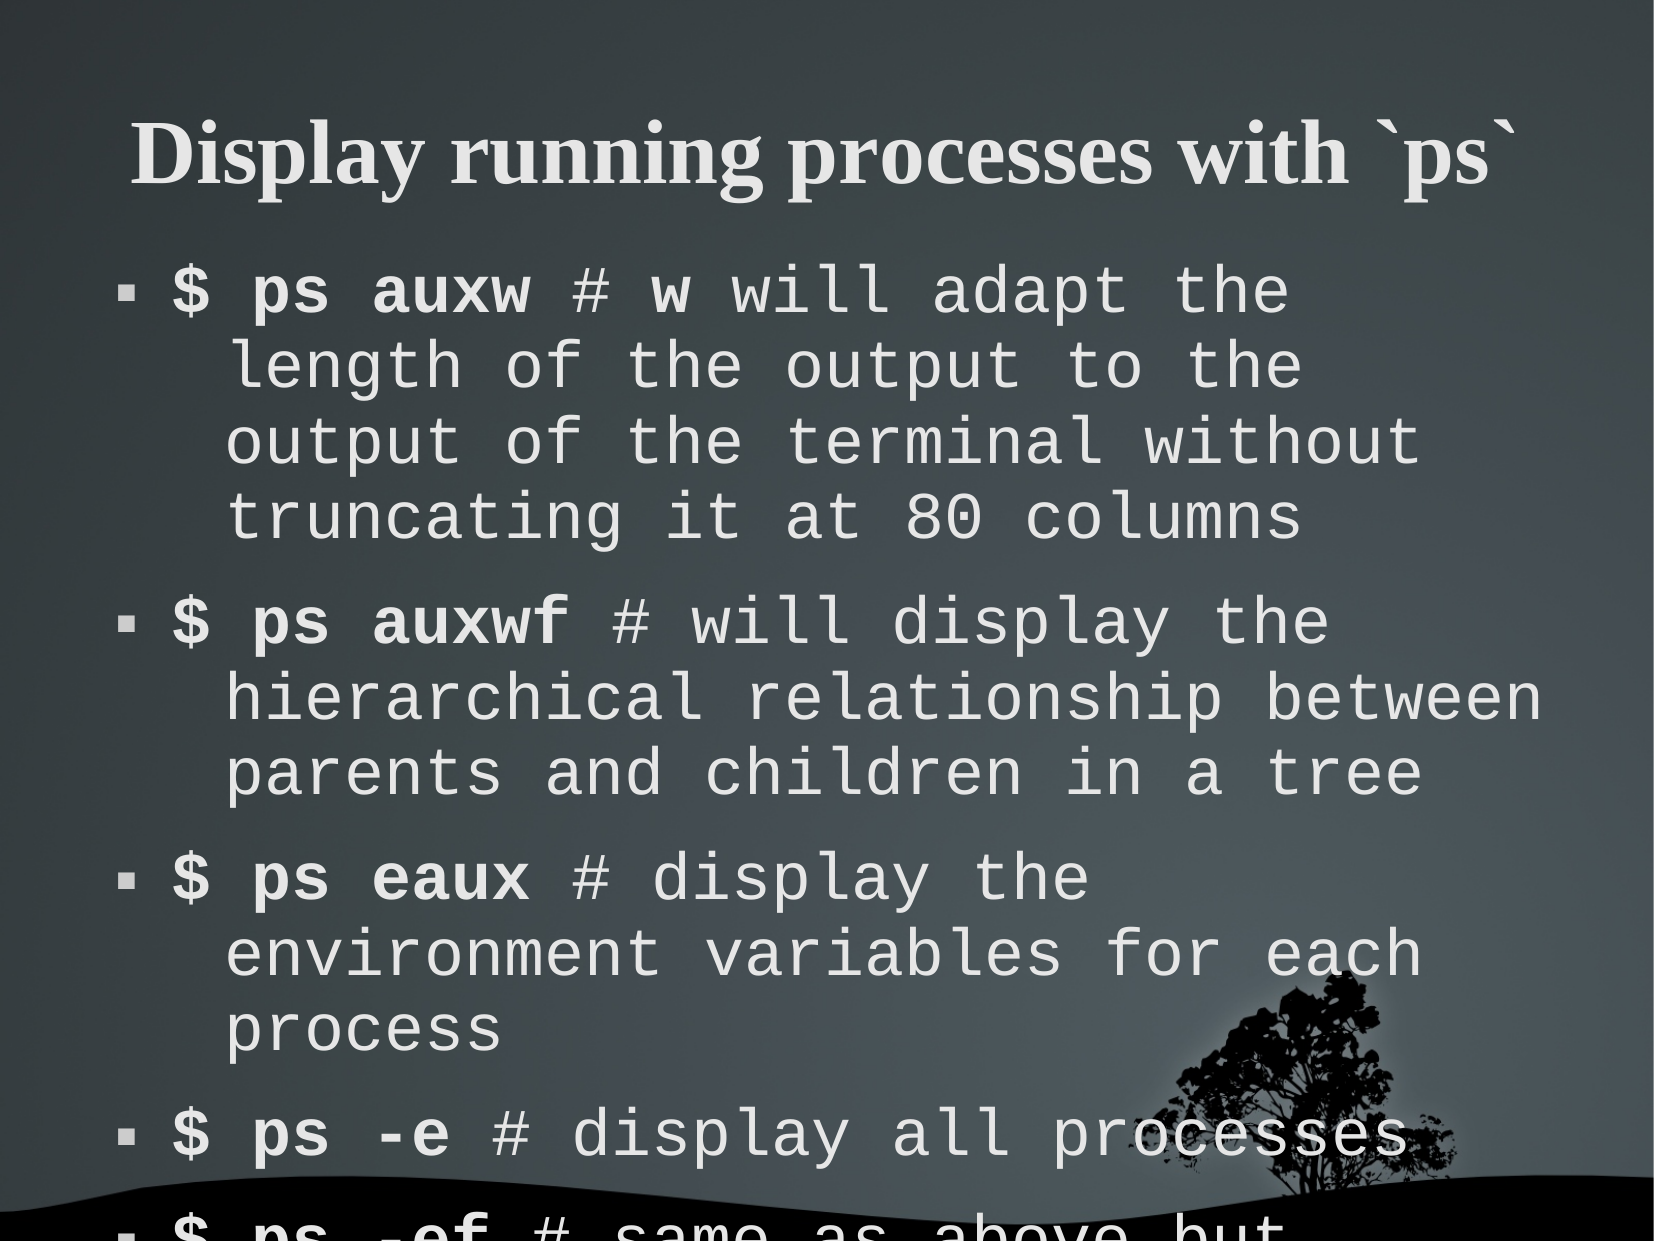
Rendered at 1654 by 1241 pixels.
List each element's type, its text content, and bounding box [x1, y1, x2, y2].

picture [983, 1230, 1000, 1241]
picture [742, 1229, 760, 1240]
picture [183, 1223, 189, 1233]
picture [265, 1231, 278, 1241]
picture [193, 1215, 466, 1241]
title Display running processes with `ps` [82, 49, 1571, 257]
list $ ps auxw # w will adapt the length of the output to the output of the terminal without truncating it at 80 columns $ ps auxwf # will display the hierarchical relationship between parents and children in a tree $ ps eaux # display the environment variables for each process $ ps -e # display all processes $ ps -ef # same as above but display additional columns like PPID. [82, 257, 1571, 1215]
picture [983, 1215, 1177, 1241]
picture [472, 1215, 977, 1241]
picture [714, 1230, 722, 1241]
picture [1102, 1229, 1120, 1240]
picture [424, 1231, 439, 1239]
picture [545, 1234, 558, 1241]
picture [1183, 1230, 1200, 1241]
picture [700, 1230, 708, 1241]
picture [0, 0, 1654, 1241]
picture [1021, 1229, 1040, 1241]
